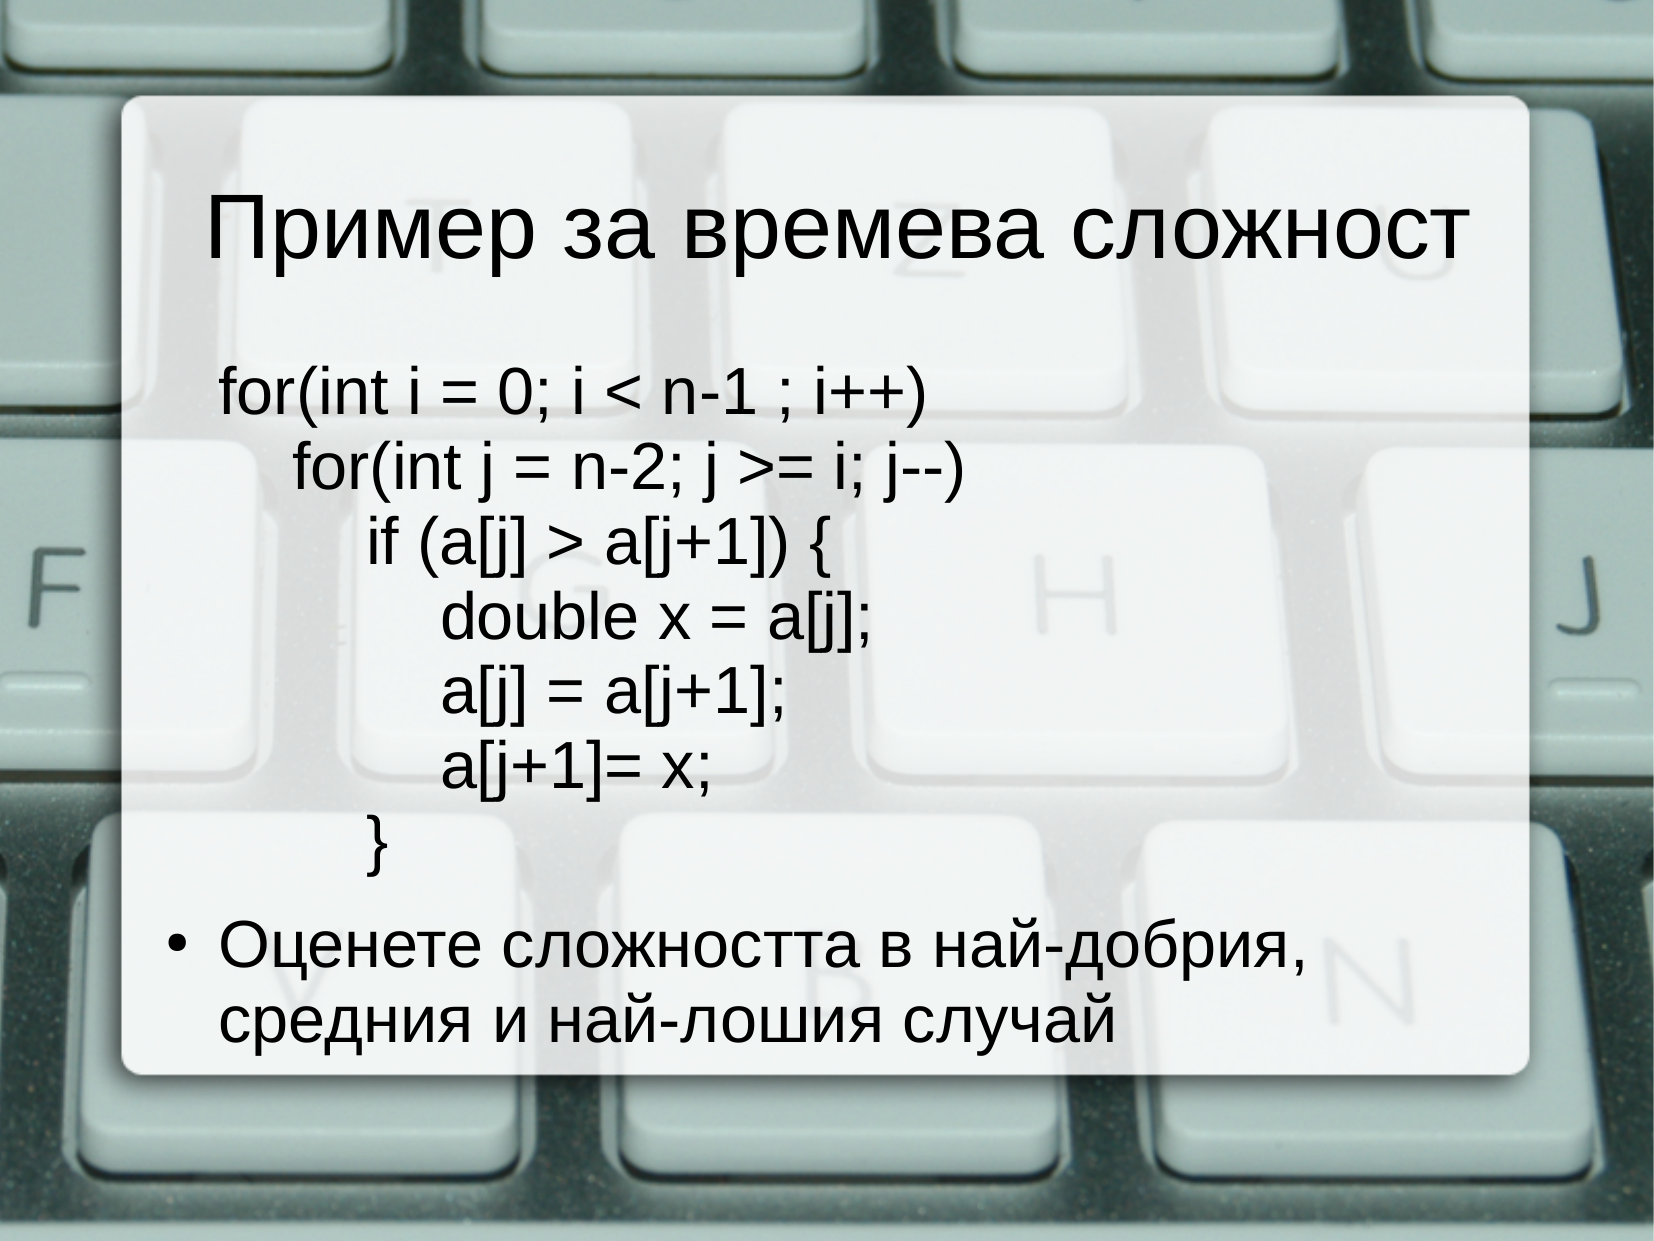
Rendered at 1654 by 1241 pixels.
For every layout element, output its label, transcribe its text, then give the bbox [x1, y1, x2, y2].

picture [0, 0, 1654, 1241]
list for(int i = 0; i < n-1 ; i++) for(int j = n-2; j >= i; j--) if (a[j] > a[j+1]) { double x = a[j]; a[j] = a[j+1]; a[j+1]= x; } Оценете сложността в най-добрия, средния и най-лошия случай [147, 354, 1506, 1074]
title Пример за времева сложност [153, 123, 1524, 331]
